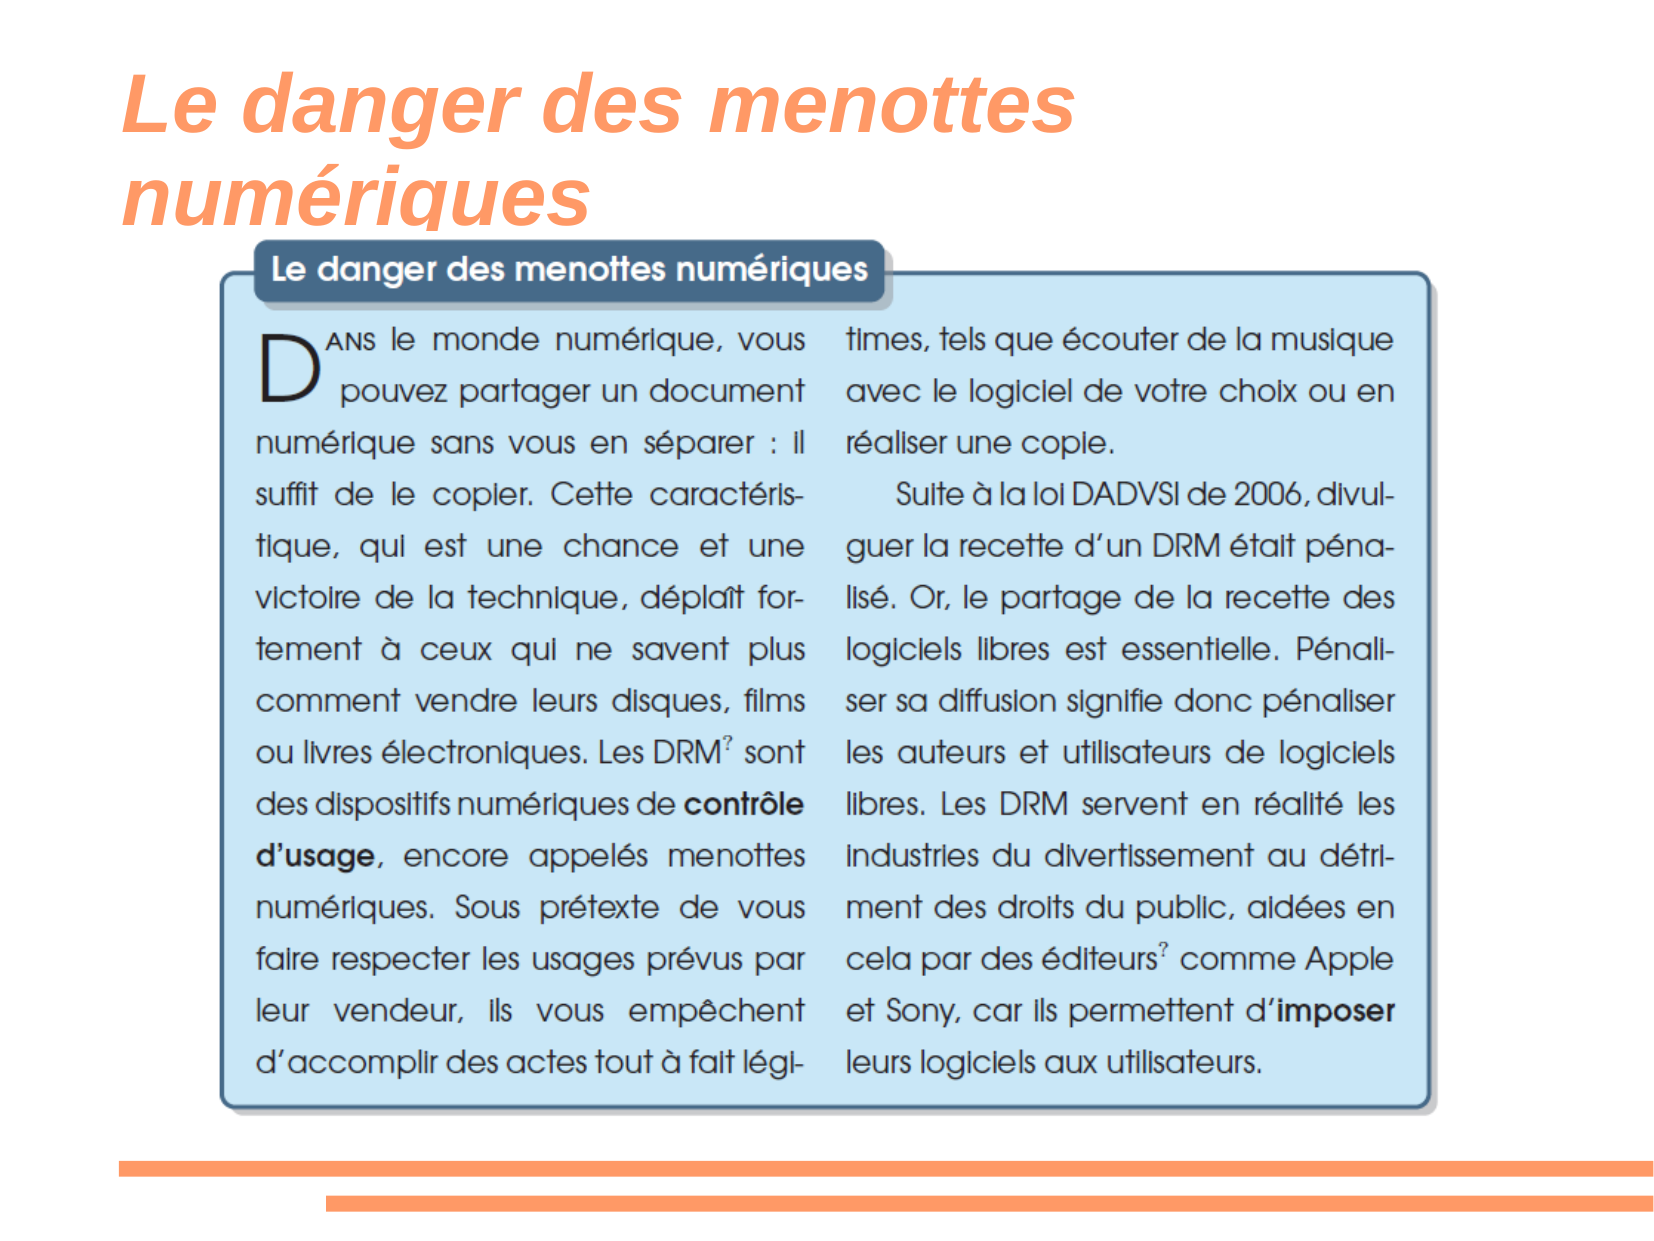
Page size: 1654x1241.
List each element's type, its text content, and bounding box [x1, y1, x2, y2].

title Le danger des menottes numériques [121, 46, 1534, 254]
picture [214, 231, 1447, 1123]
